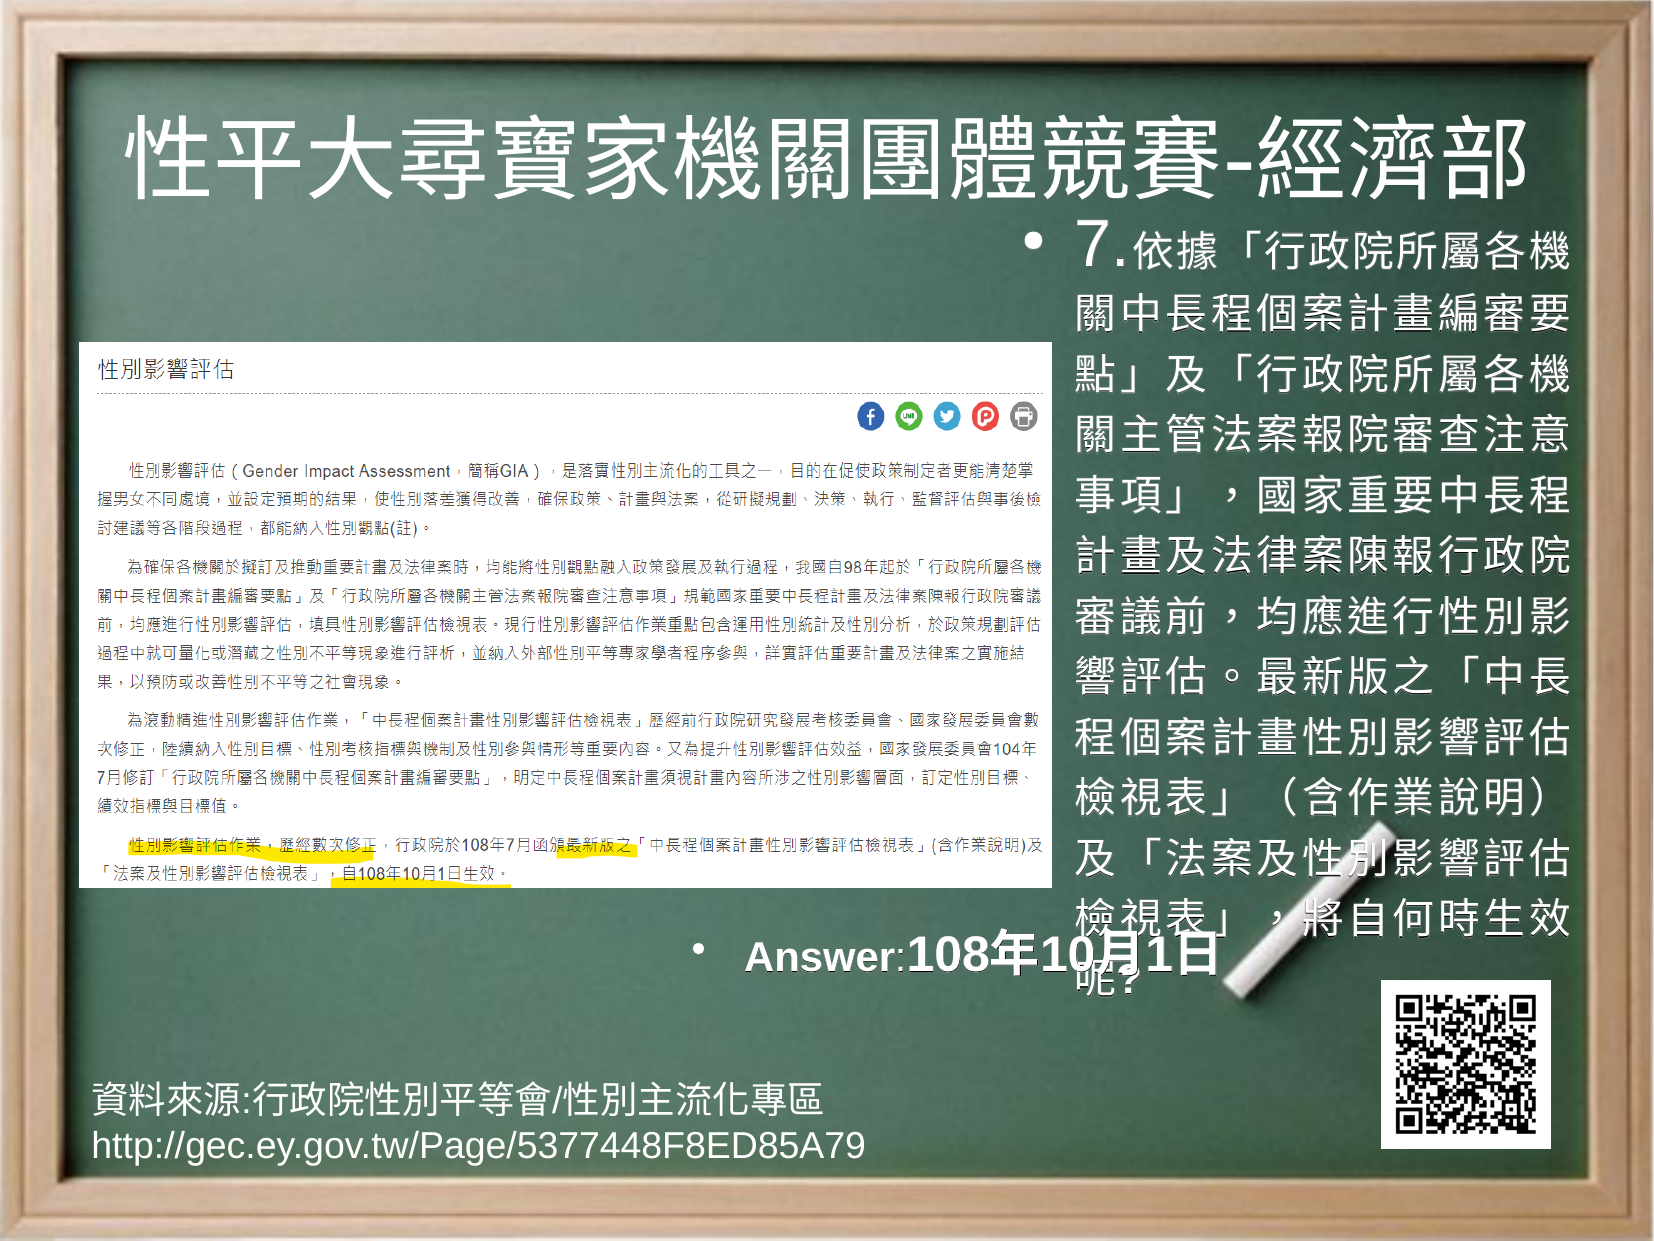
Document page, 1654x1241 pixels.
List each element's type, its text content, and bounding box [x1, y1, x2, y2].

text_box 資料來源:行政院性別平等會/性別主流化專區 http://gec.ey.gov.tw/Page/5377448F8ED85A79 [76, 1062, 898, 1176]
list [696, 1086, 1300, 1156]
list Answer:108年10月1日 [602, 913, 1282, 993]
list 7.依據「行政院所屬各機關中長程個案計畫編審要點」及「行政院所屬各機關主管法案報院審查注意事項」，國家重要中長程計畫及法律案陳報行政院審議前，均應進行性別影響評估。最新版之「中長程個案計畫性別影響評估檢視表」（含作業說明）及「法案及性別影響評估檢視表」，將自何時生效呢? [933, 205, 1571, 1081]
picture [0, 0, 1654, 1241]
title 性平大尋寶家機關團體競賽-經濟部 [82, 42, 1571, 264]
